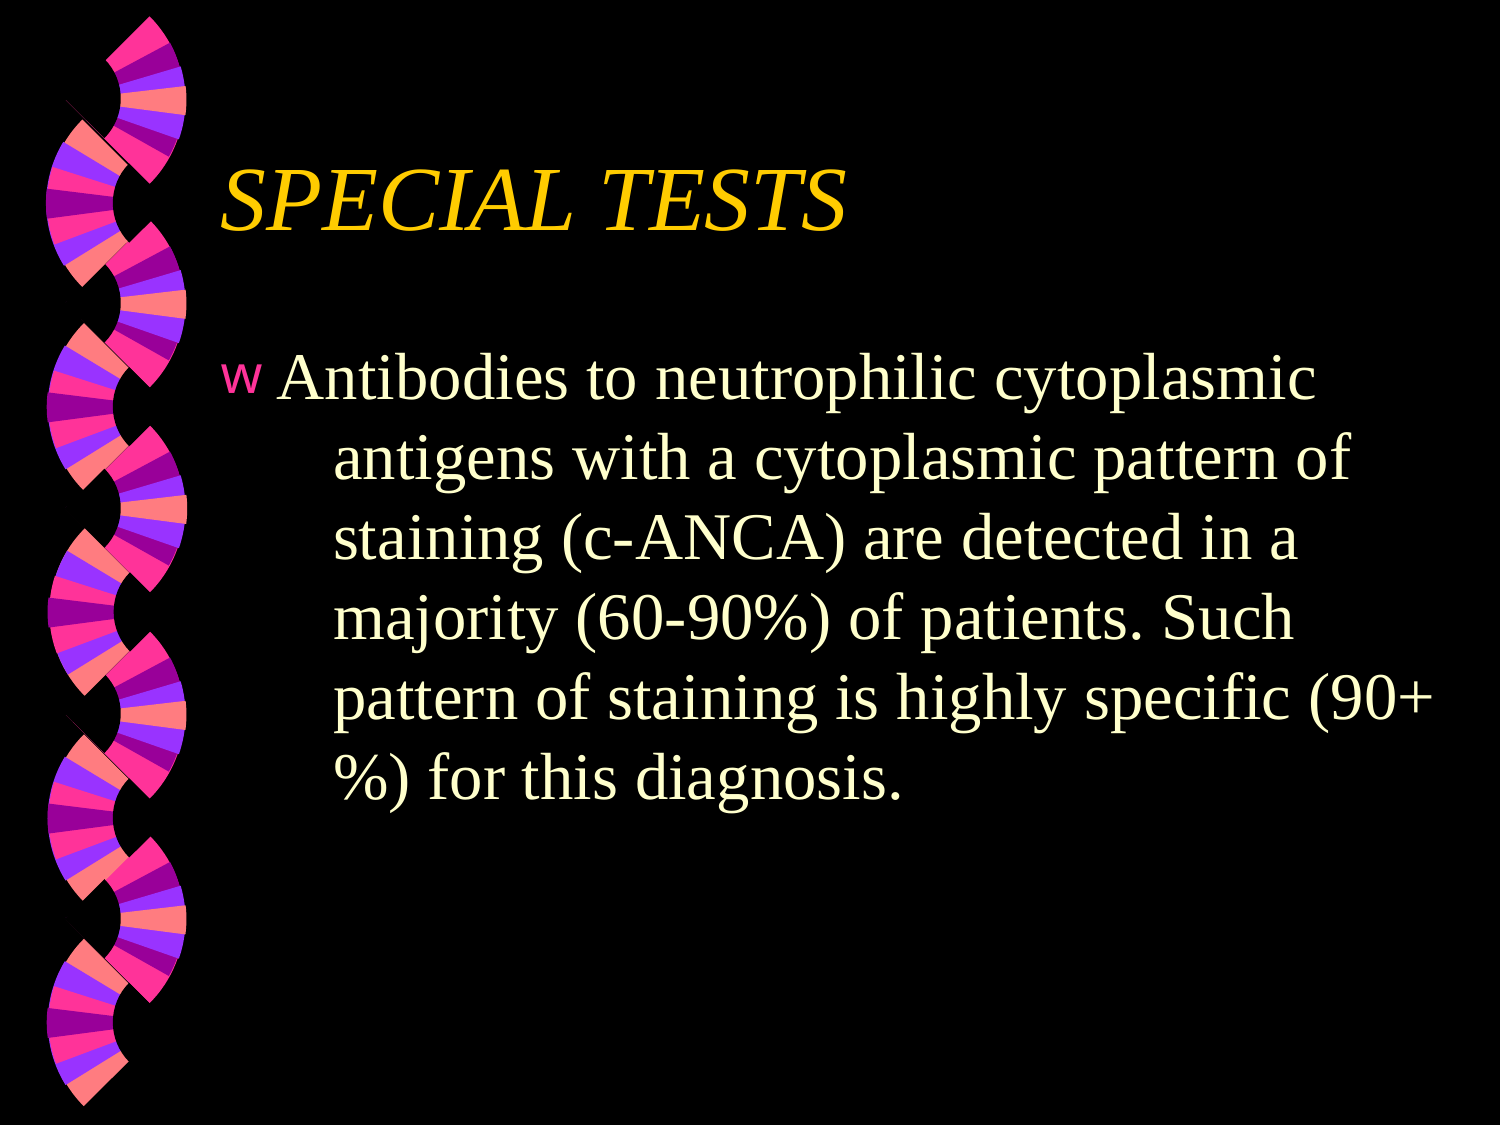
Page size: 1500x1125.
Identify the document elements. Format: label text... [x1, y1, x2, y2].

list Antibodies to neutrophilic cytoplasmic antigens with a cytoplasmic pattern of staining (c-ANCA) are detected in a majority (60-90%) of patients. Such pattern of staining is highly specific (90+%) for this diagnosis. [205, 324, 1481, 1000]
title SPECIAL TESTS [205, 99, 1481, 288]
